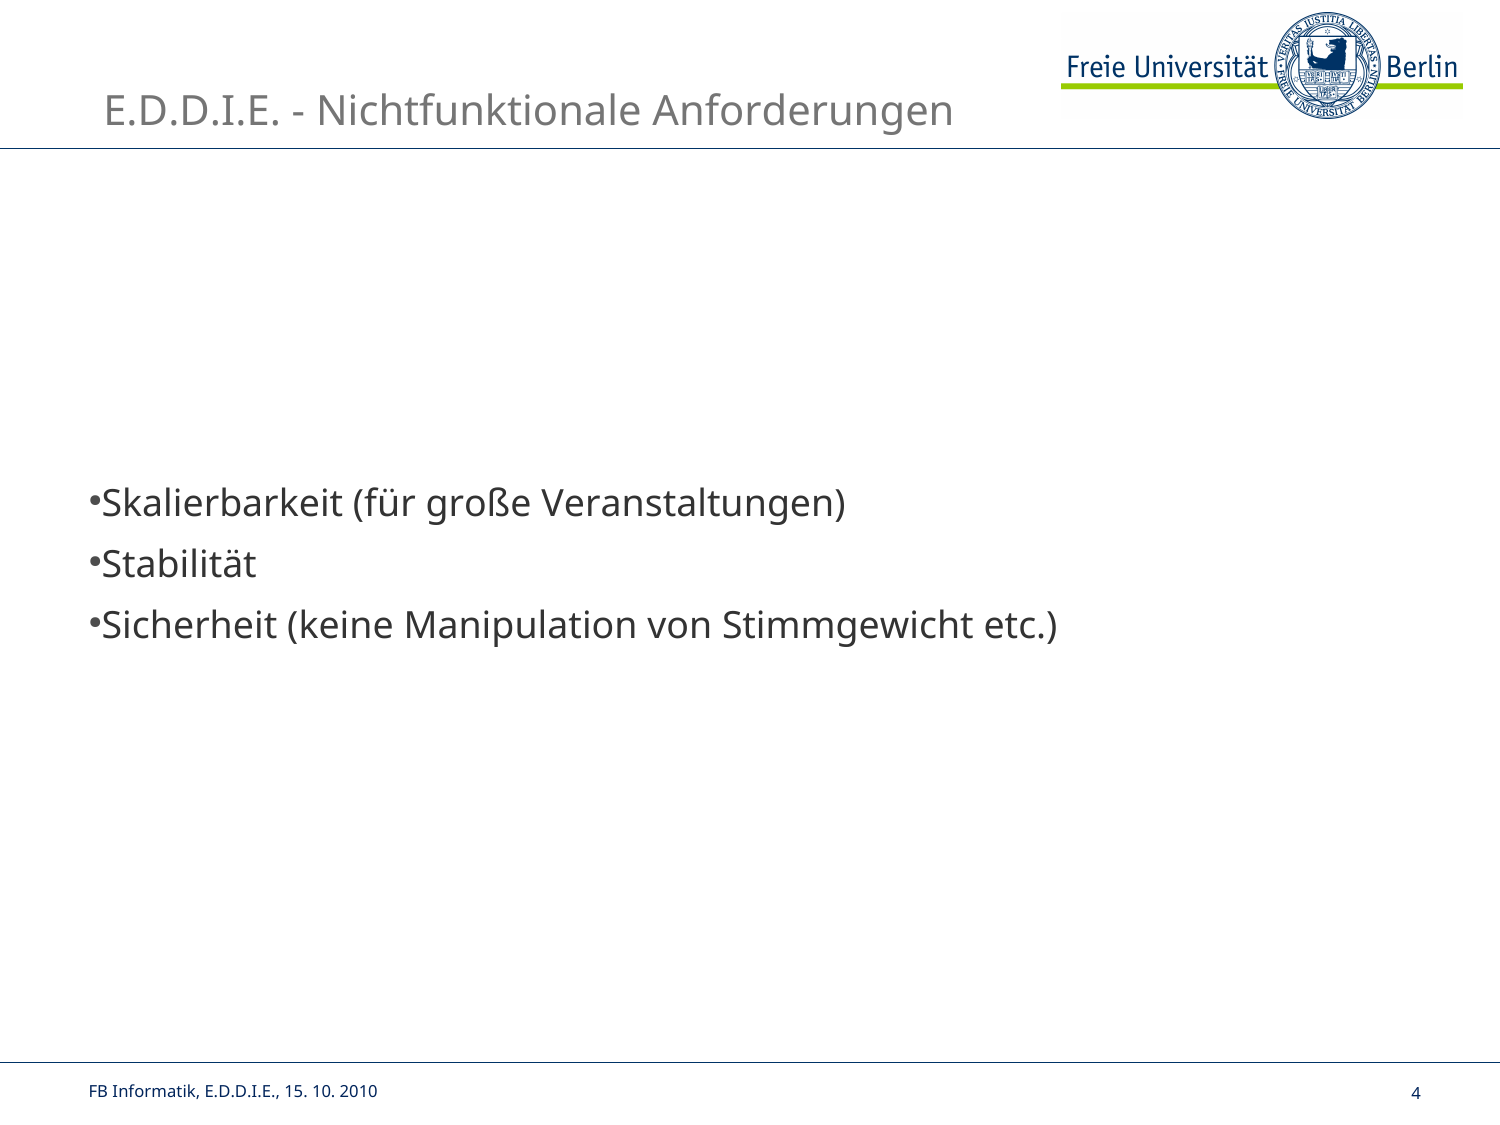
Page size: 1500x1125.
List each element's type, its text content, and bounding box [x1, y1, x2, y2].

title E.D.D.I.E. - Nichtfunktionale Anforderungen [88, 83, 1276, 142]
subtitle Skalierbarkeit (für große Veranstaltungen) Stabilität Sicherheit (keine Manipulation von Stimmgewicht etc.) [88, 196, 1459, 924]
picture [1061, 12, 1463, 119]
